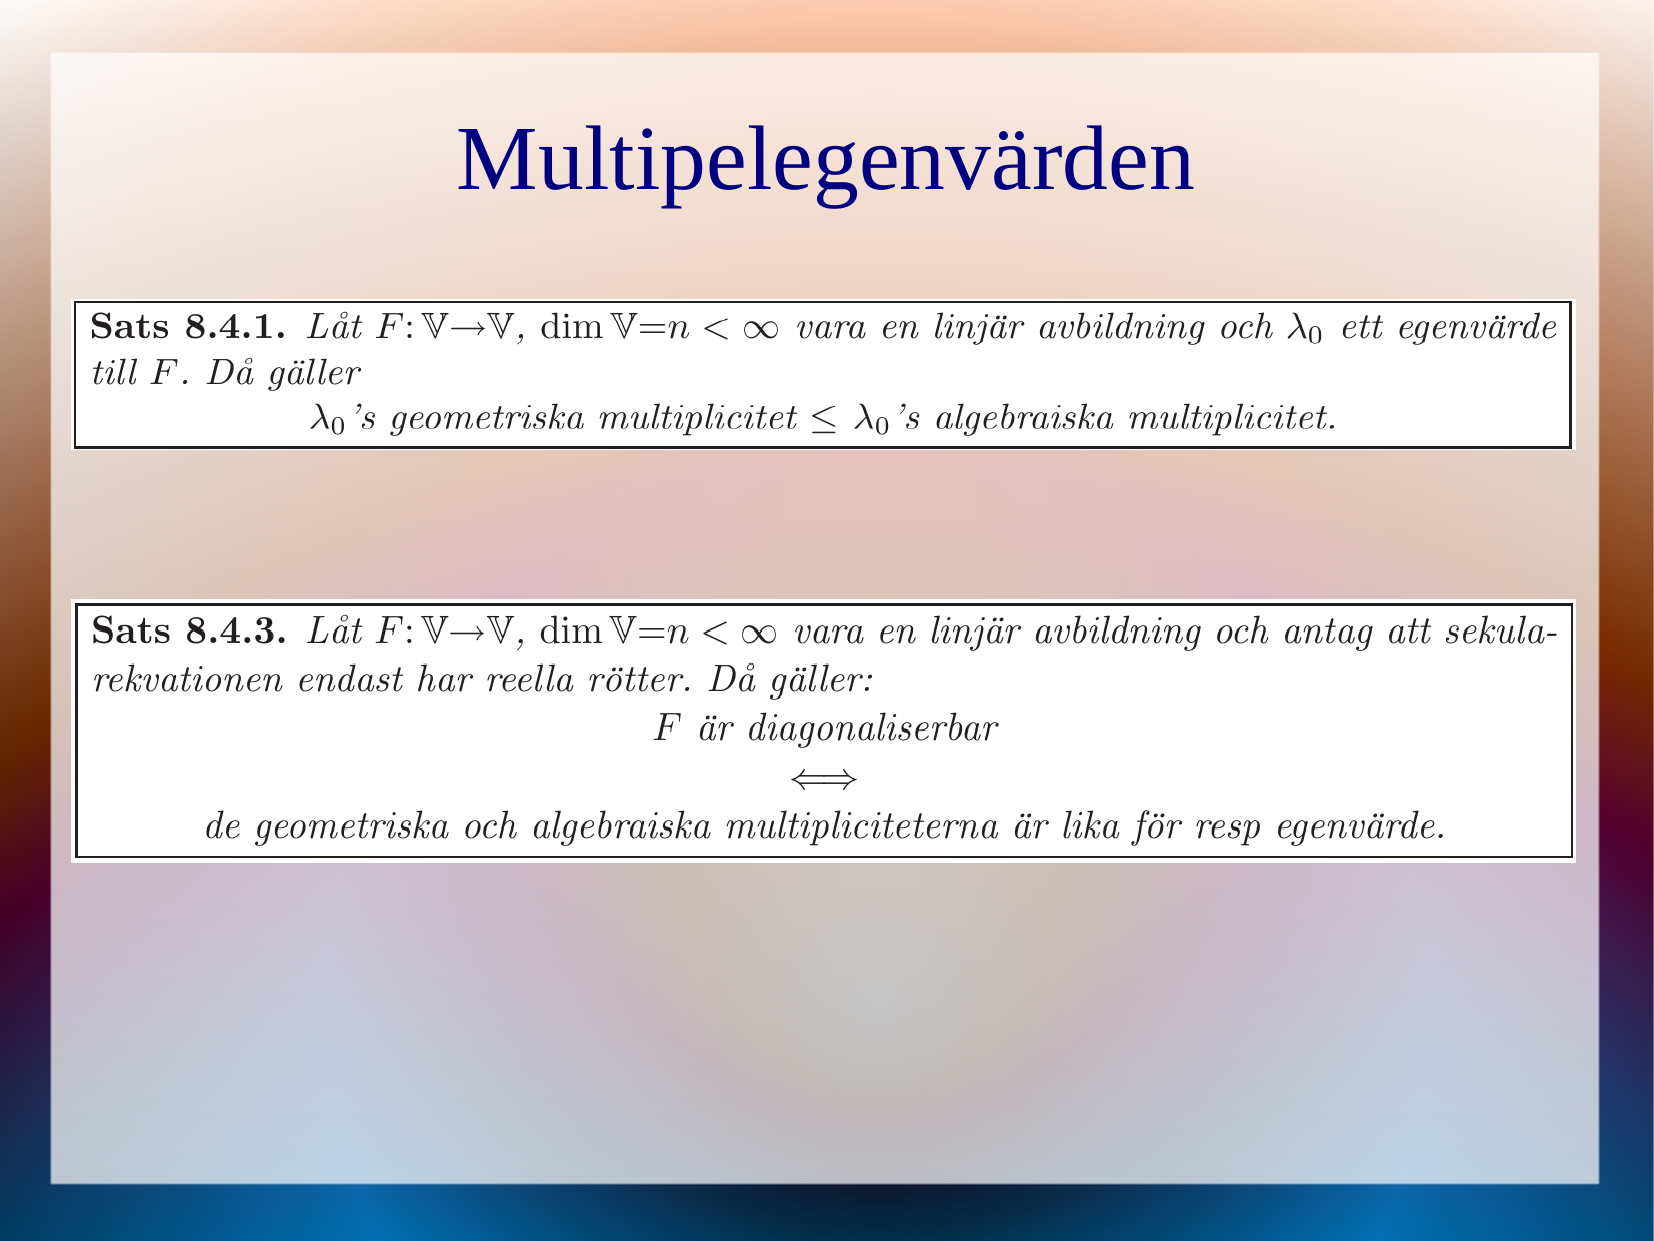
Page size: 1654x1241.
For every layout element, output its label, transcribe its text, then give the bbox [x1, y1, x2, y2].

picture [0, 0, 1654, 1241]
title Multipelegenvärden [82, 62, 1571, 256]
